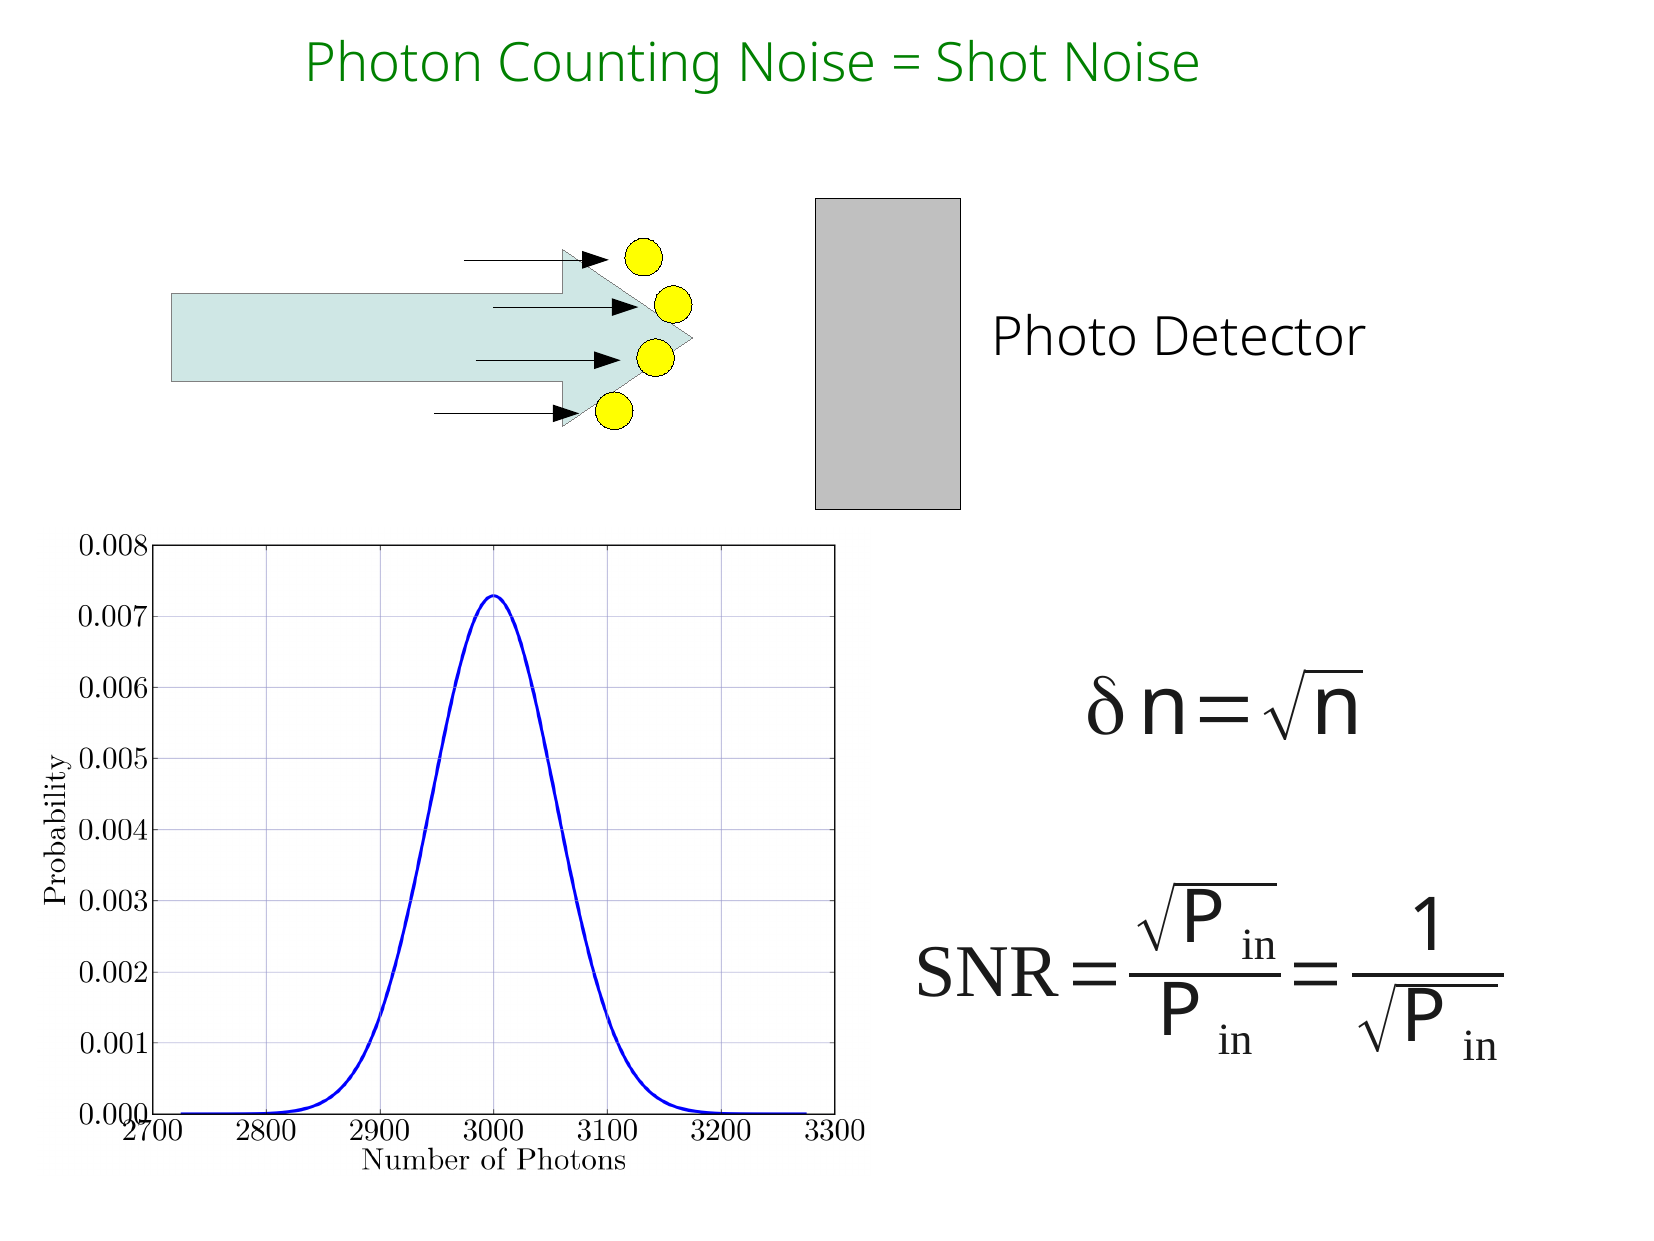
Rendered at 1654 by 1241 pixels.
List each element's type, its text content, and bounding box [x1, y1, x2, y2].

text_box [815, 198, 961, 510]
picture [37, 527, 871, 1176]
text_box [171, 261, 693, 430]
text_box [562, 249, 579, 260]
text_box Photon Counting Noise = Shot Noise [289, 16, 1313, 113]
text_box Photo Detector [977, 290, 1422, 387]
chart [907, 879, 1513, 1070]
chart [1079, 665, 1370, 755]
text_box [624, 238, 663, 276]
